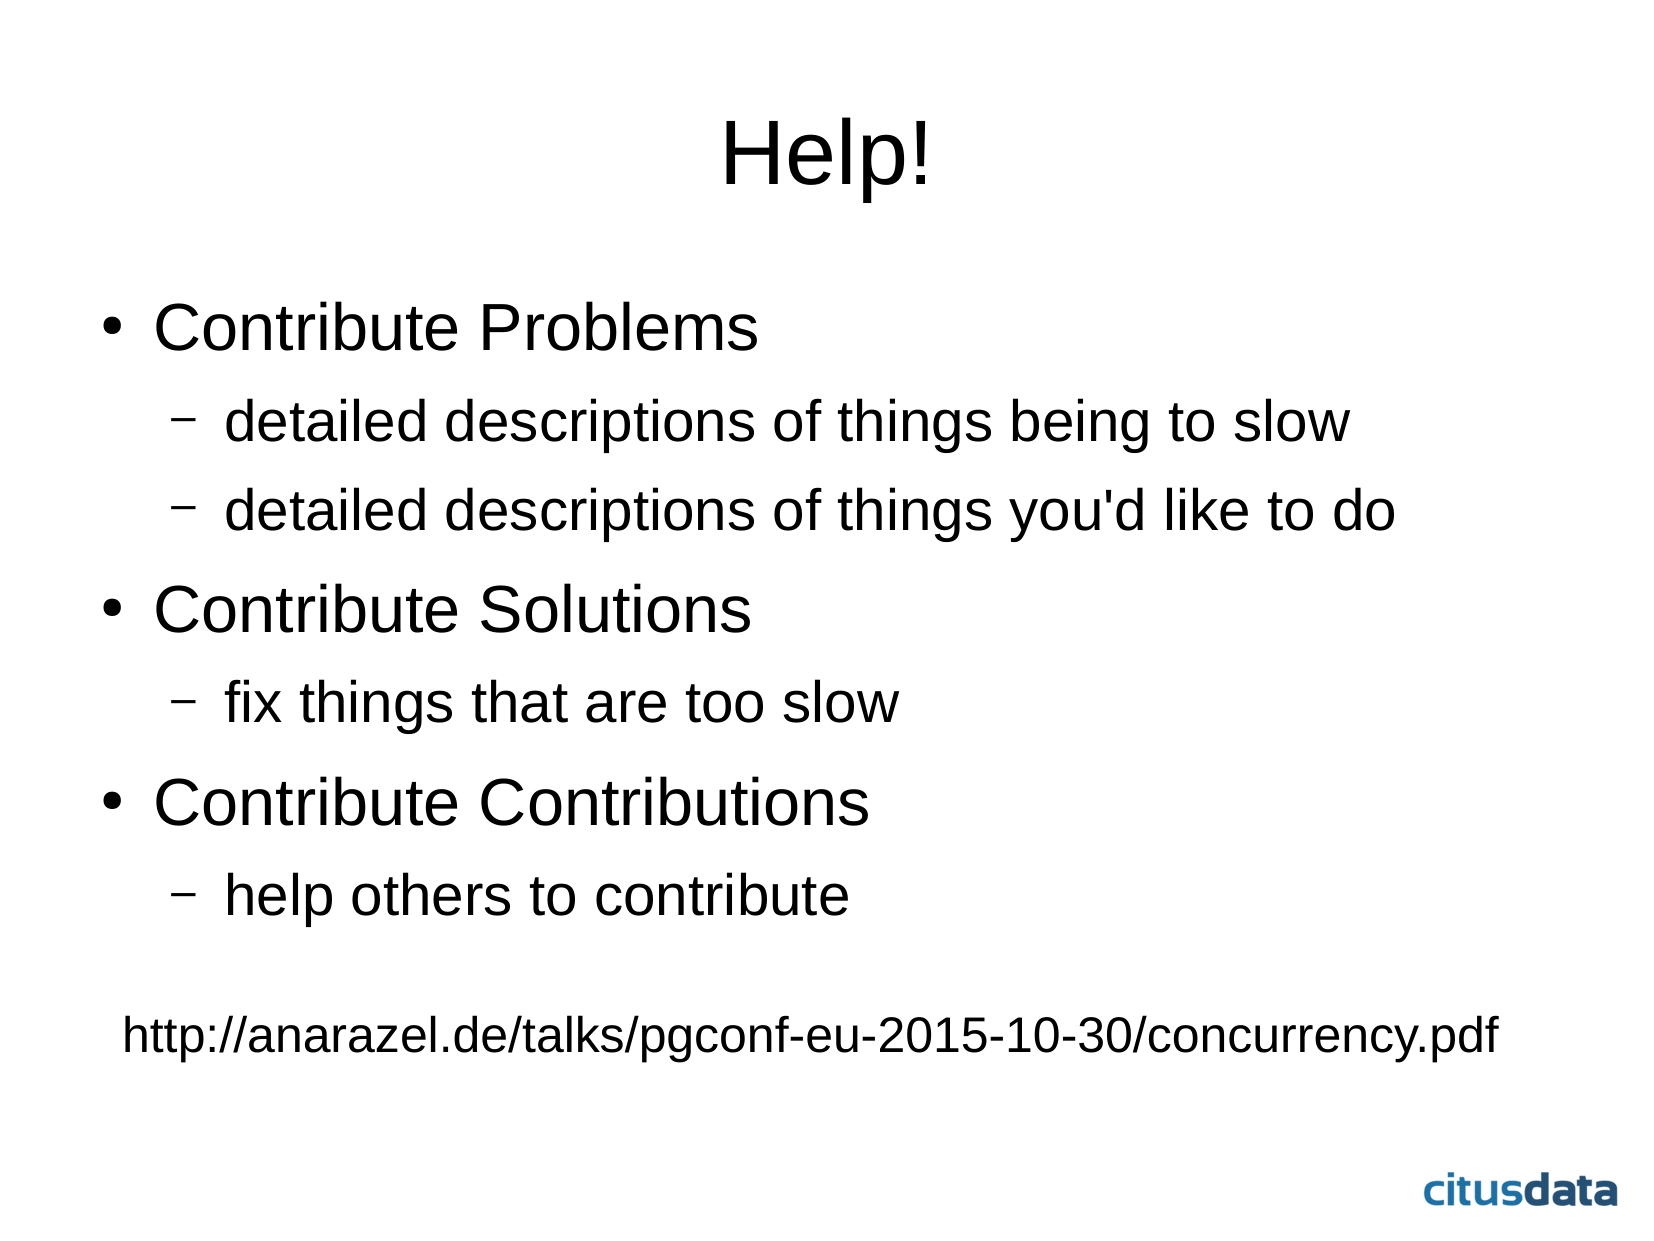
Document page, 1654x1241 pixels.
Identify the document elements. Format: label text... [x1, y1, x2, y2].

picture [1420, 1167, 1622, 1209]
text_box http://anarazel.de/talks/pgconf-eu-2015-10-30/concurrency.pdf [107, 999, 1606, 1164]
list Contribute Problems detailed descriptions of things being to slow detailed descriptions of things you'd like to do Contribute Solutions fix things that are too slow Contribute Contributions help others to contribute [82, 290, 1571, 1096]
title Help! [82, 49, 1571, 257]
